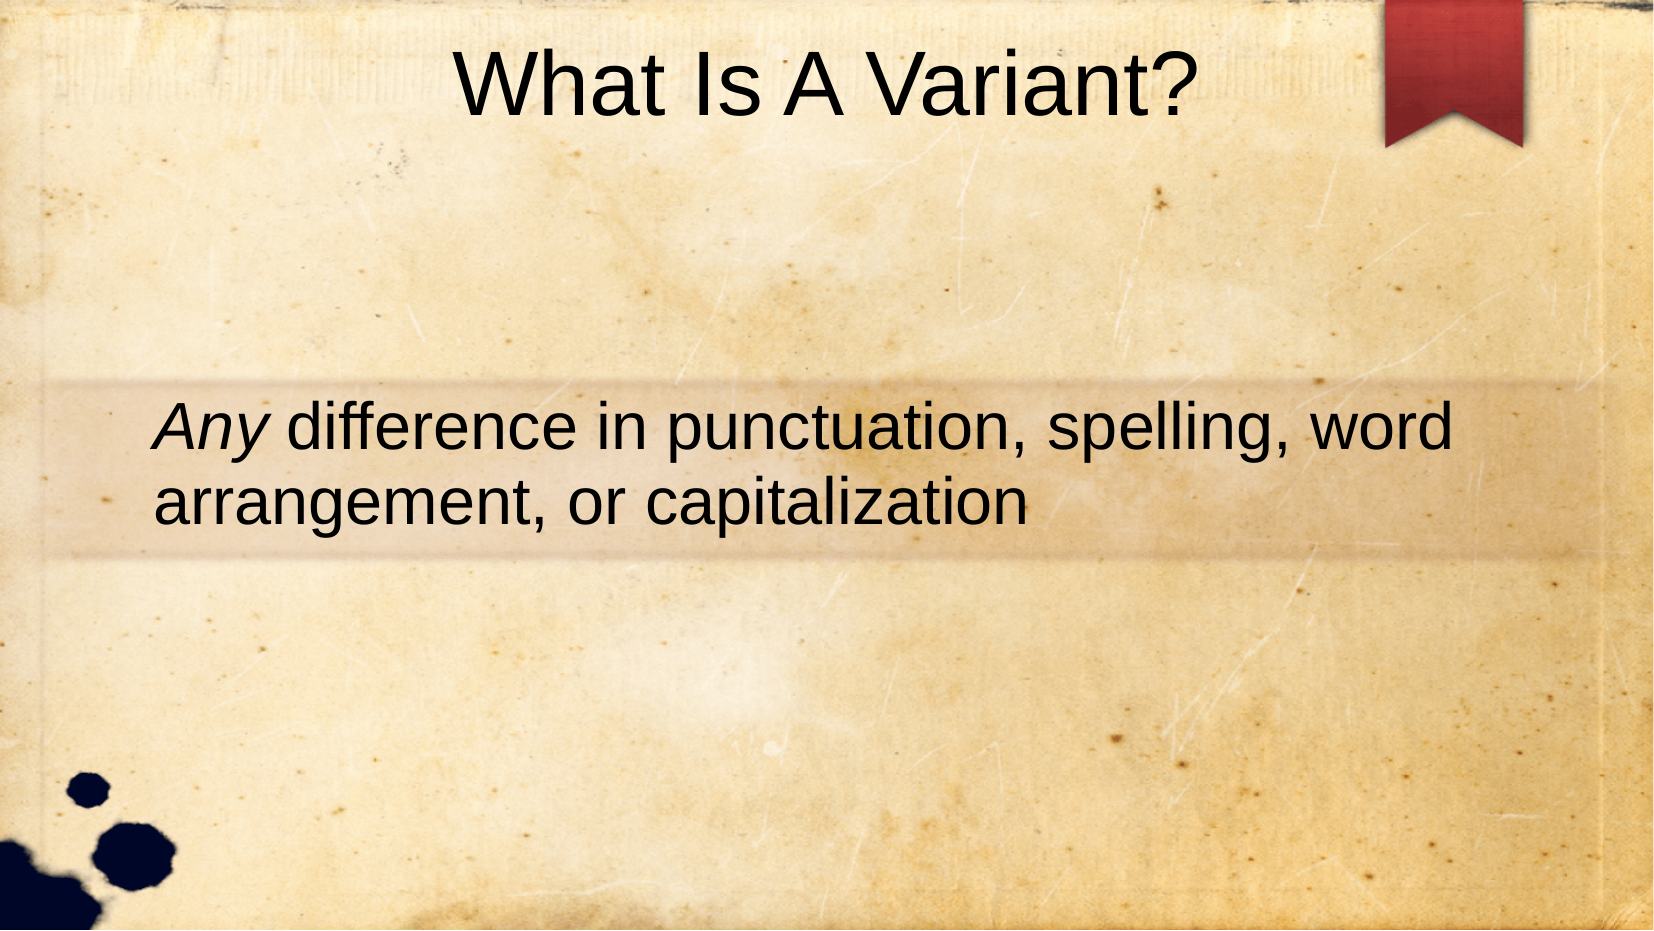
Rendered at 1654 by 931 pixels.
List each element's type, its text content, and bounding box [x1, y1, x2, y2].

picture [0, 0, 1654, 930]
title What Is A Variant? [82, 5, 1571, 162]
list Any difference in punctuation, spelling, word arrangement, or capitalization [82, 388, 1571, 584]
